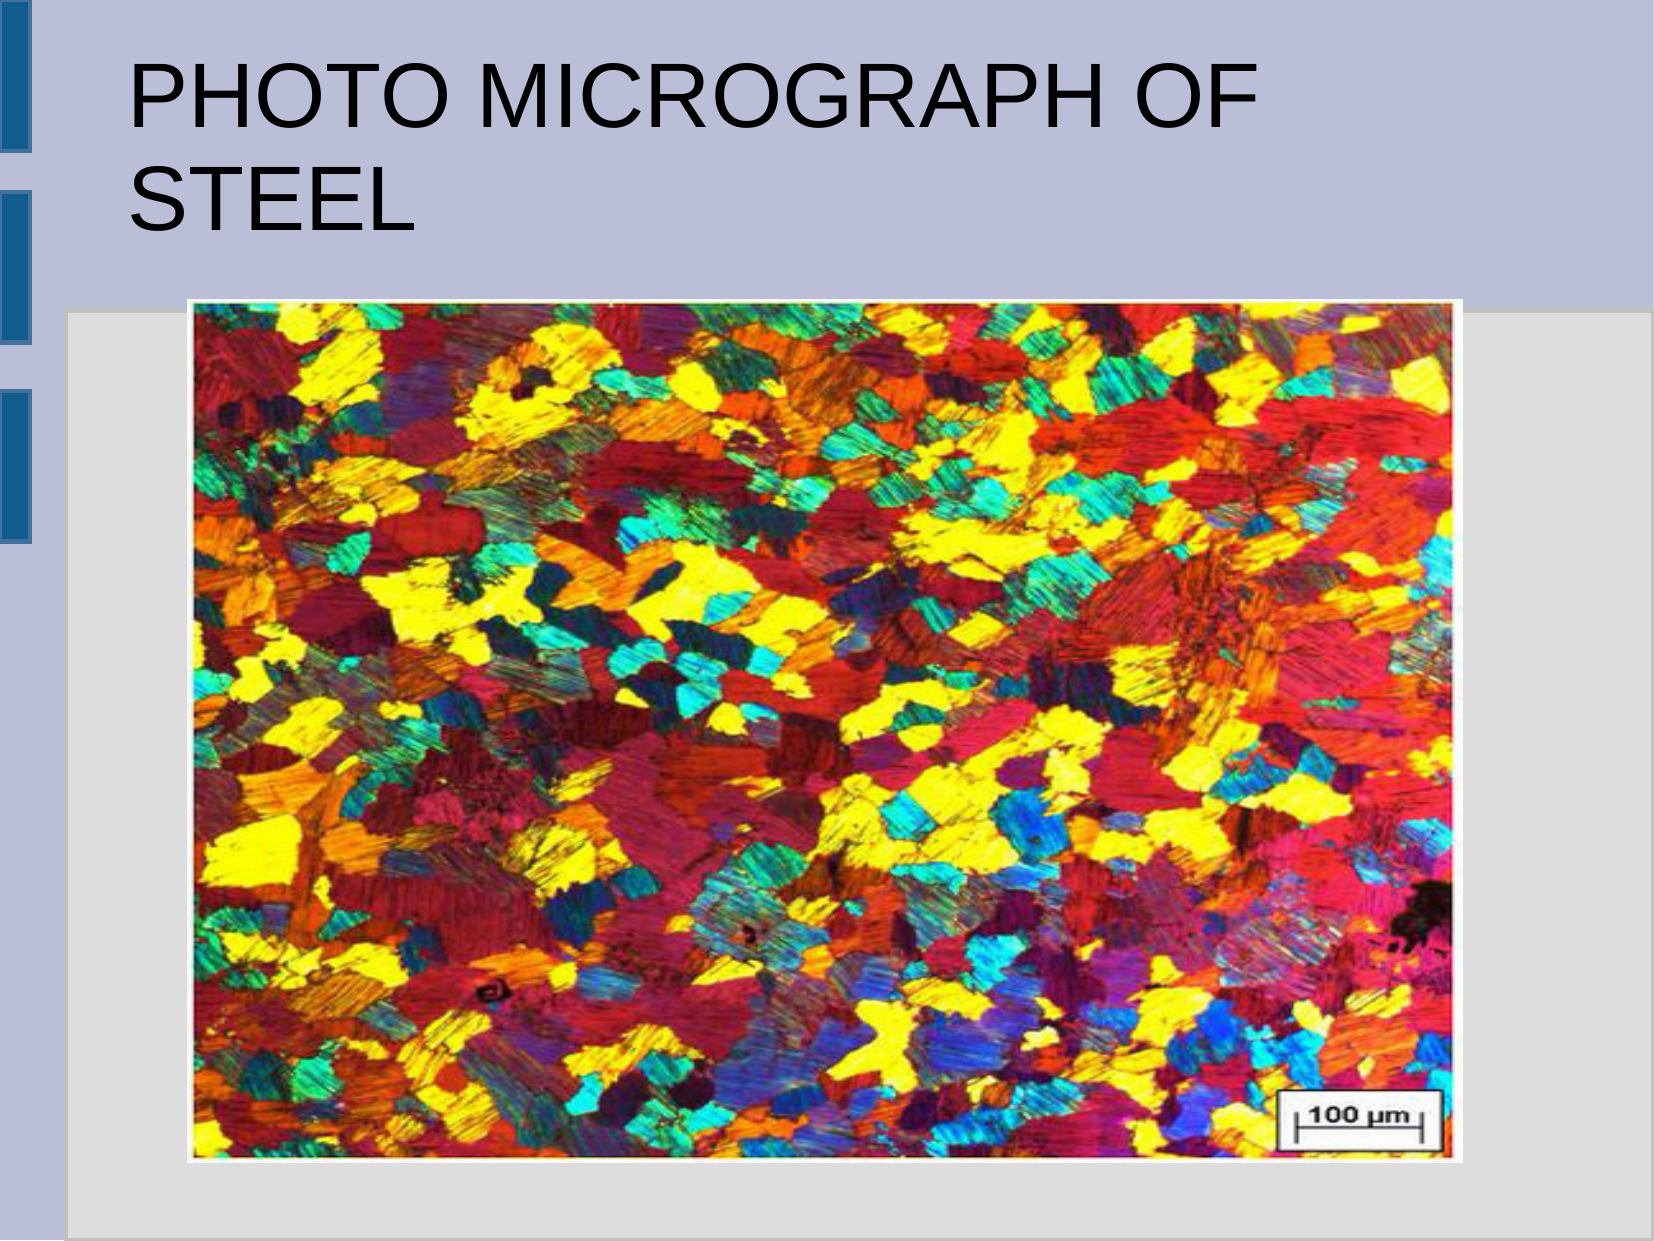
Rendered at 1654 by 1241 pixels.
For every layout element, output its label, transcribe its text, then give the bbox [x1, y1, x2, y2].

picture [187, 300, 1463, 1163]
text_box PHOTO MICROGRAPH OF STEEL [112, 37, 1576, 258]
